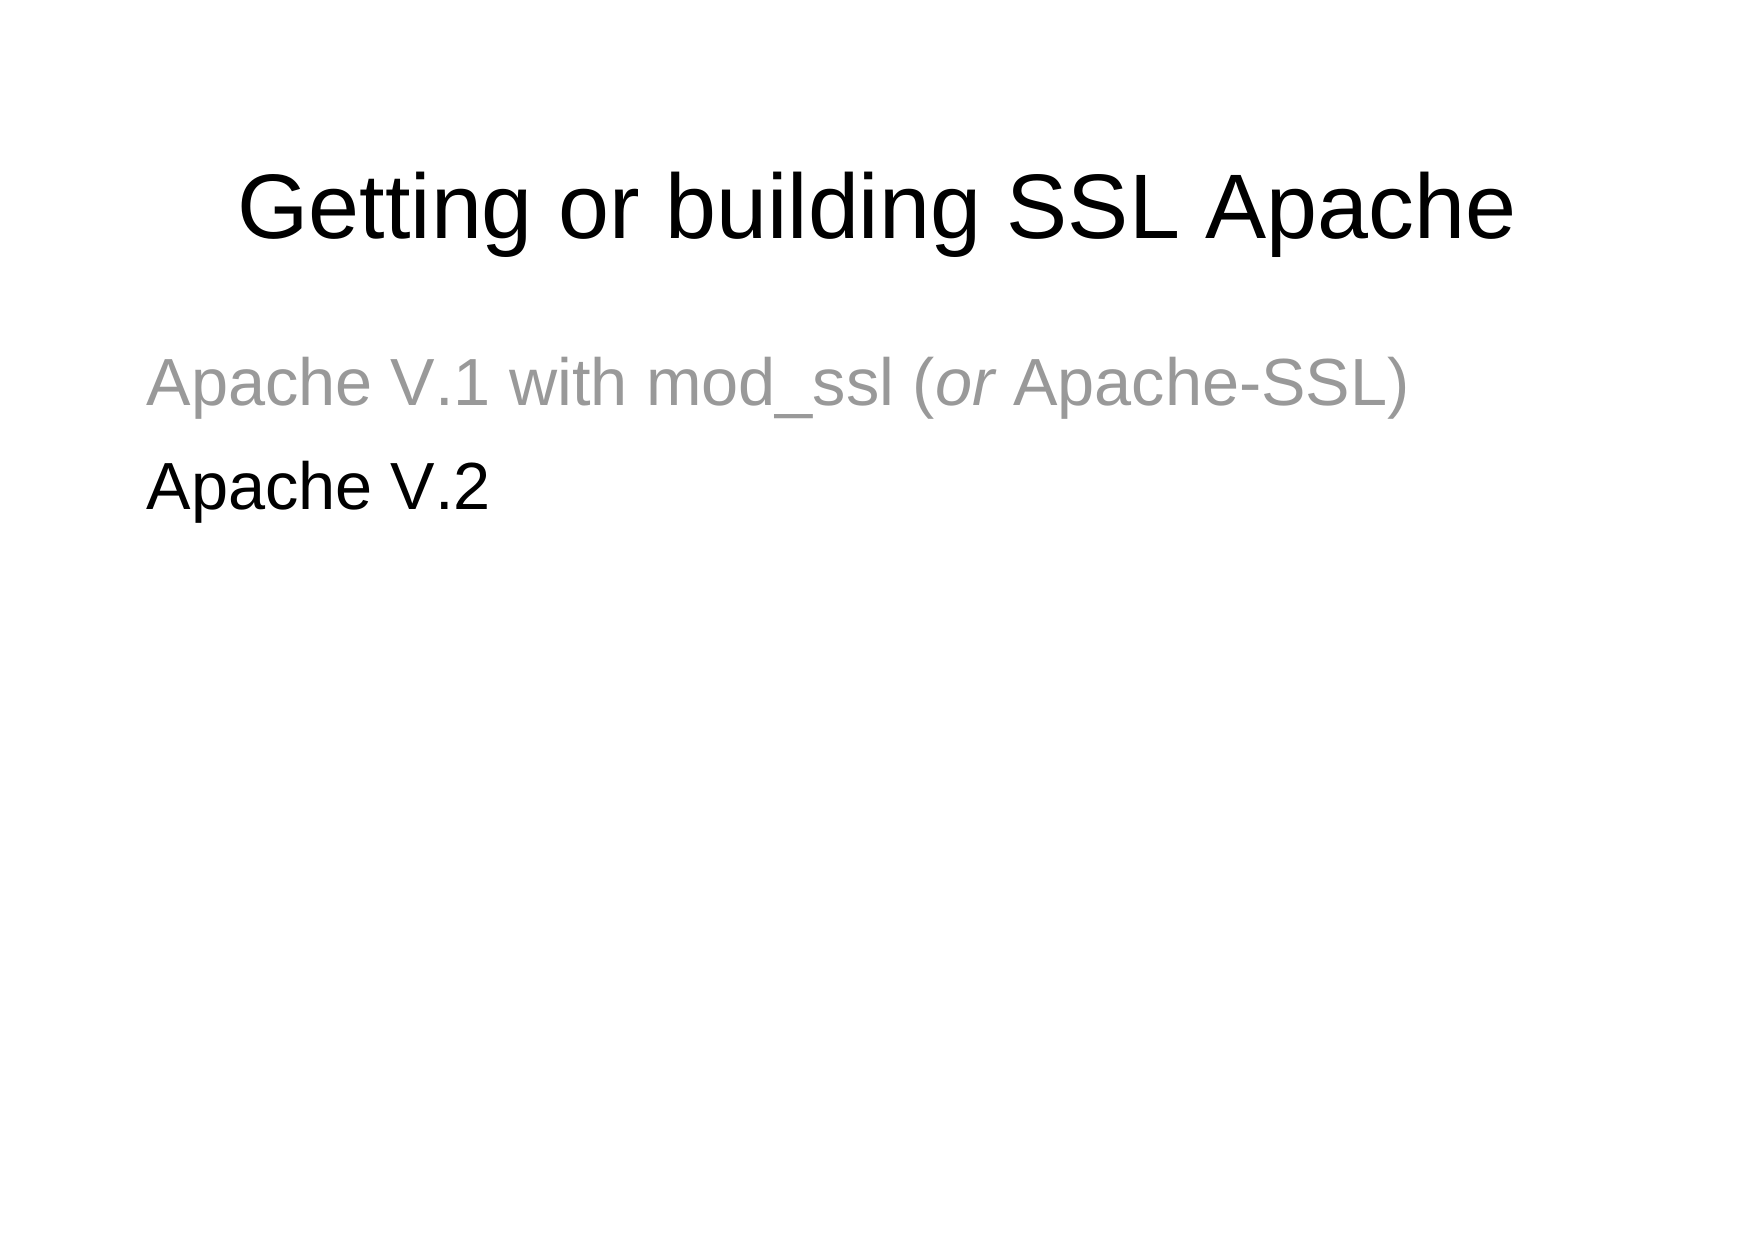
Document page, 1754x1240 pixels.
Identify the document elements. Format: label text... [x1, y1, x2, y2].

title Getting or building SSL Apache [128, 102, 1627, 310]
list Apache V.1 with mod_ssl (or Apache-SSL) Apache V.2 [128, 344, 1627, 1126]
